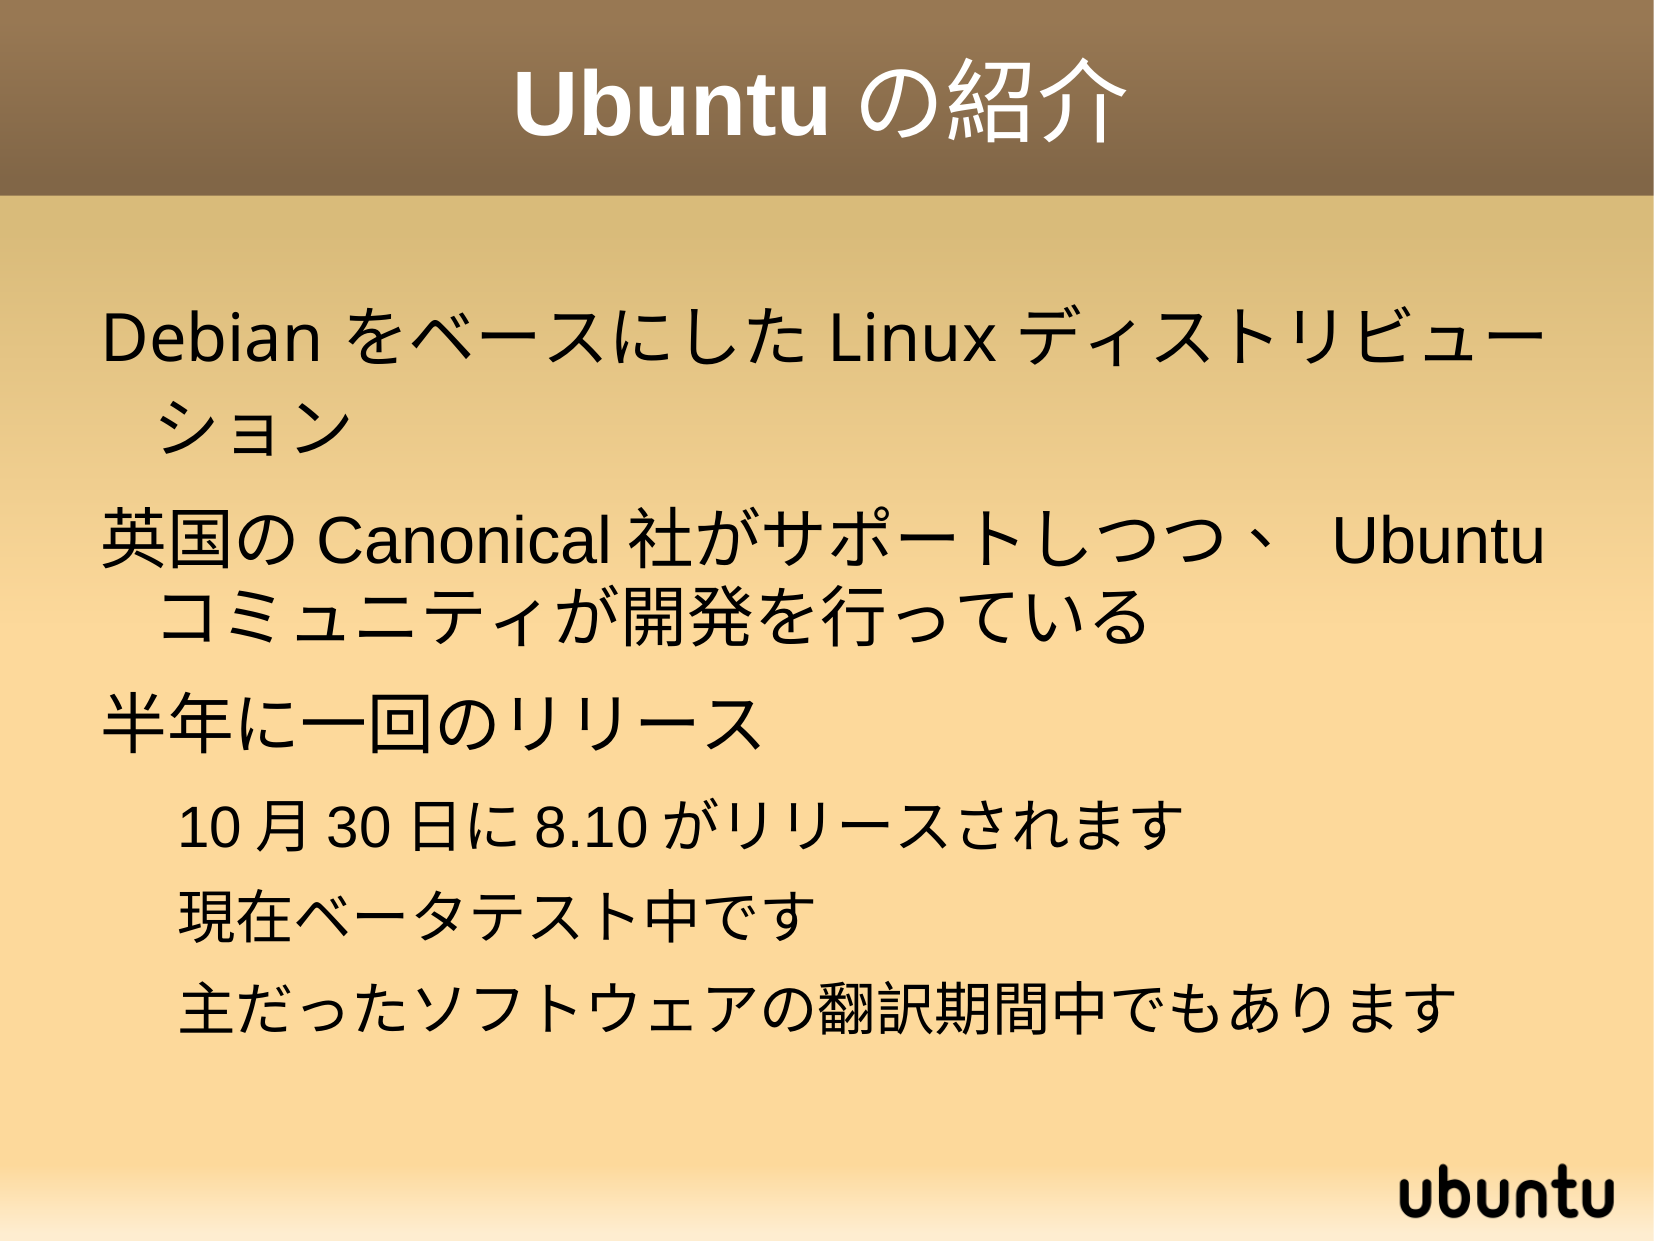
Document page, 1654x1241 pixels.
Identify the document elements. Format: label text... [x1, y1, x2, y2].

title Ubuntuの紹介 [76, 0, 1565, 208]
picture [0, 0, 1654, 1241]
list DebianをベースにしたLinuxディストリビューション 英国のCanonical社がサポートしつつ、 Ubuntuコミュニティが開発を行っている 半年に一回のリリース 10月30日に8.10がリリースされます 現在ベータテスト中です 主だったソフトウェアの翻訳期間中でもあります [82, 290, 1571, 1094]
